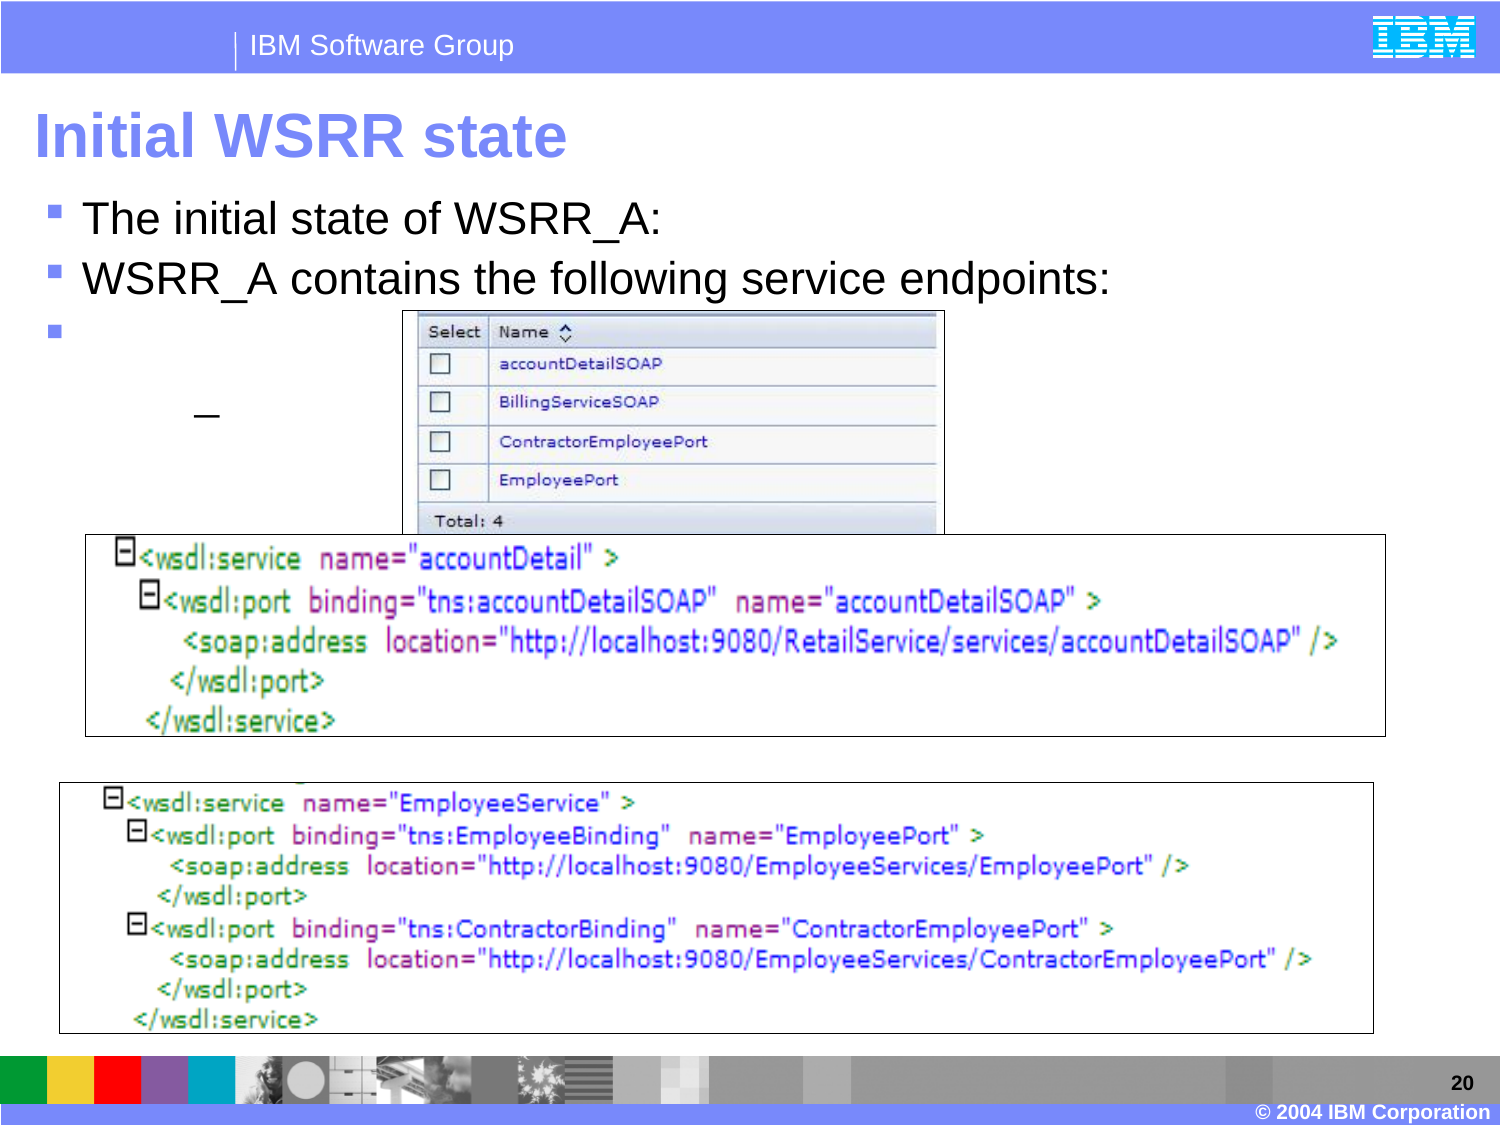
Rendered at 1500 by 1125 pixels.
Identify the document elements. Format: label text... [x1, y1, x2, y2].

picture [59, 782, 1374, 1034]
title Initial WSRR state [19, 97, 1483, 181]
picture [0, 1056, 1500, 1104]
picture [85, 310, 1386, 737]
list The initial state of WSRR_A: WSRR_A contains the following service endpoints: [29, 191, 1403, 1004]
